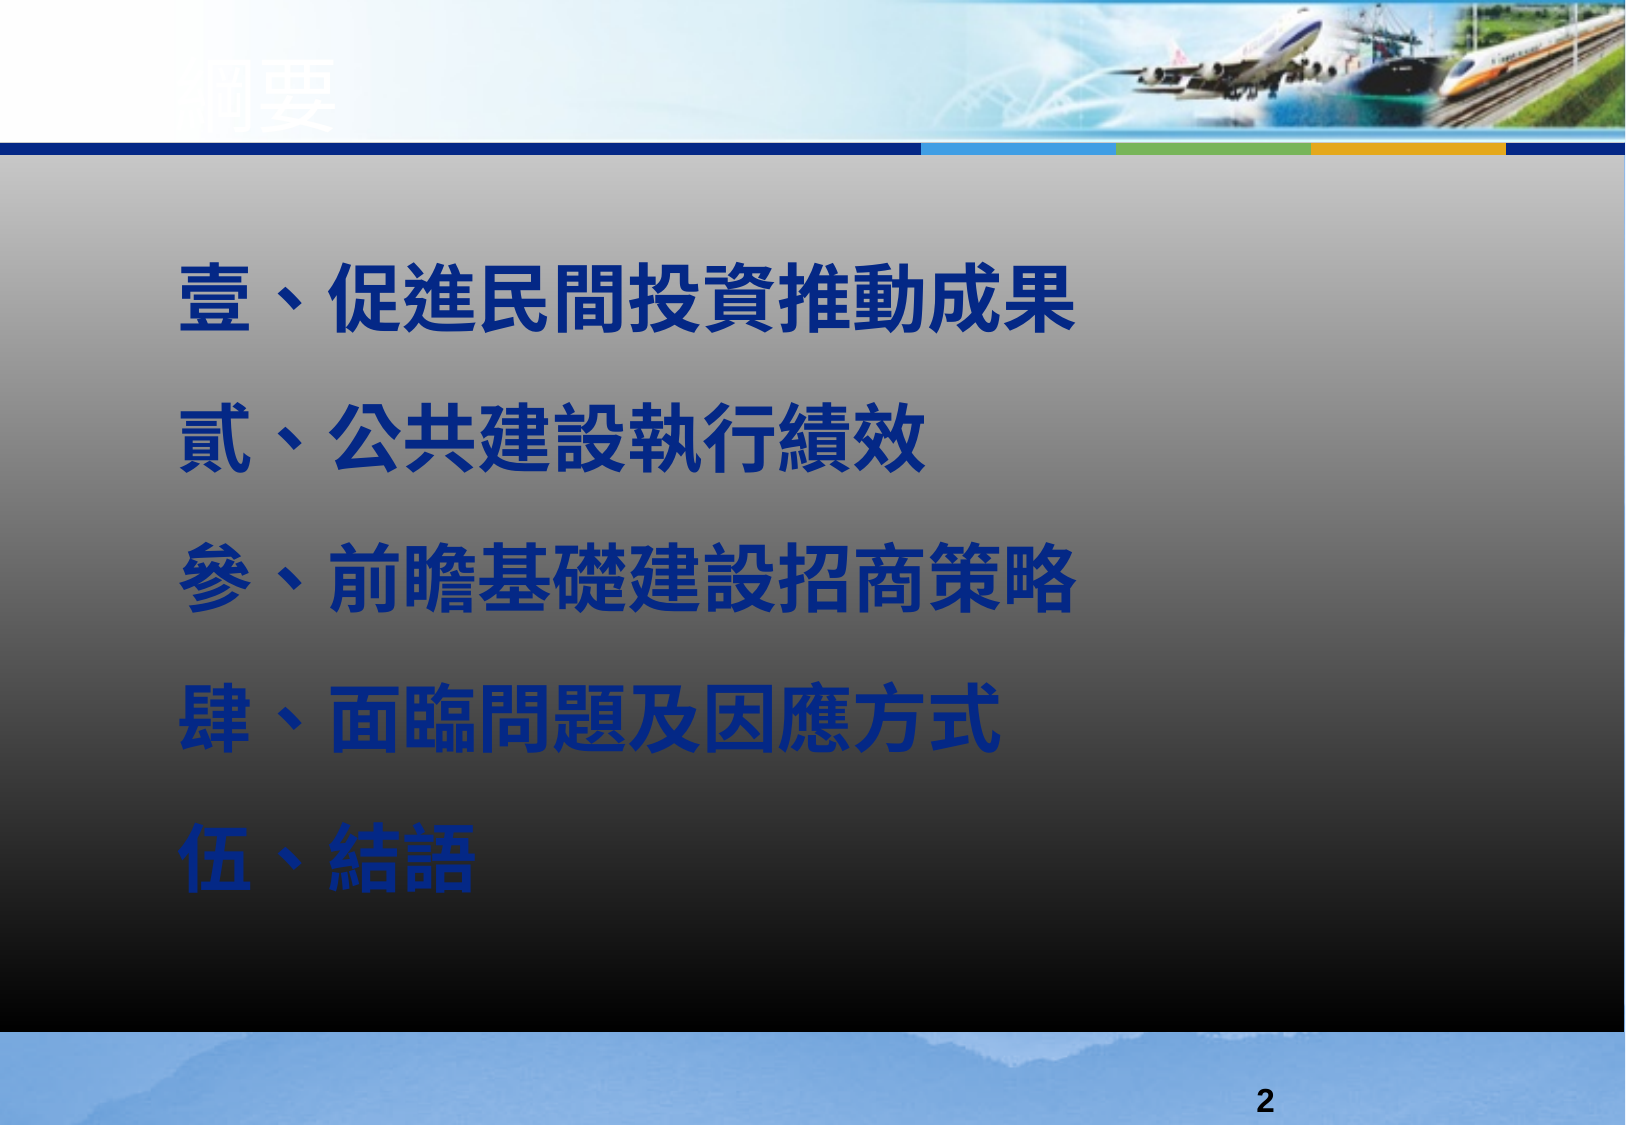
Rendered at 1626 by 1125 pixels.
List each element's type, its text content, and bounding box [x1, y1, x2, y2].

list 壹、促進民間投資推動成果 貳、公共建設執行績效 參、前瞻基礎建設招商策略 肆、面臨問題及因應方式 伍、結語 [162, 243, 1474, 916]
title 綱要 [158, 35, 1600, 136]
text_box 2 [1241, 1071, 1621, 1125]
